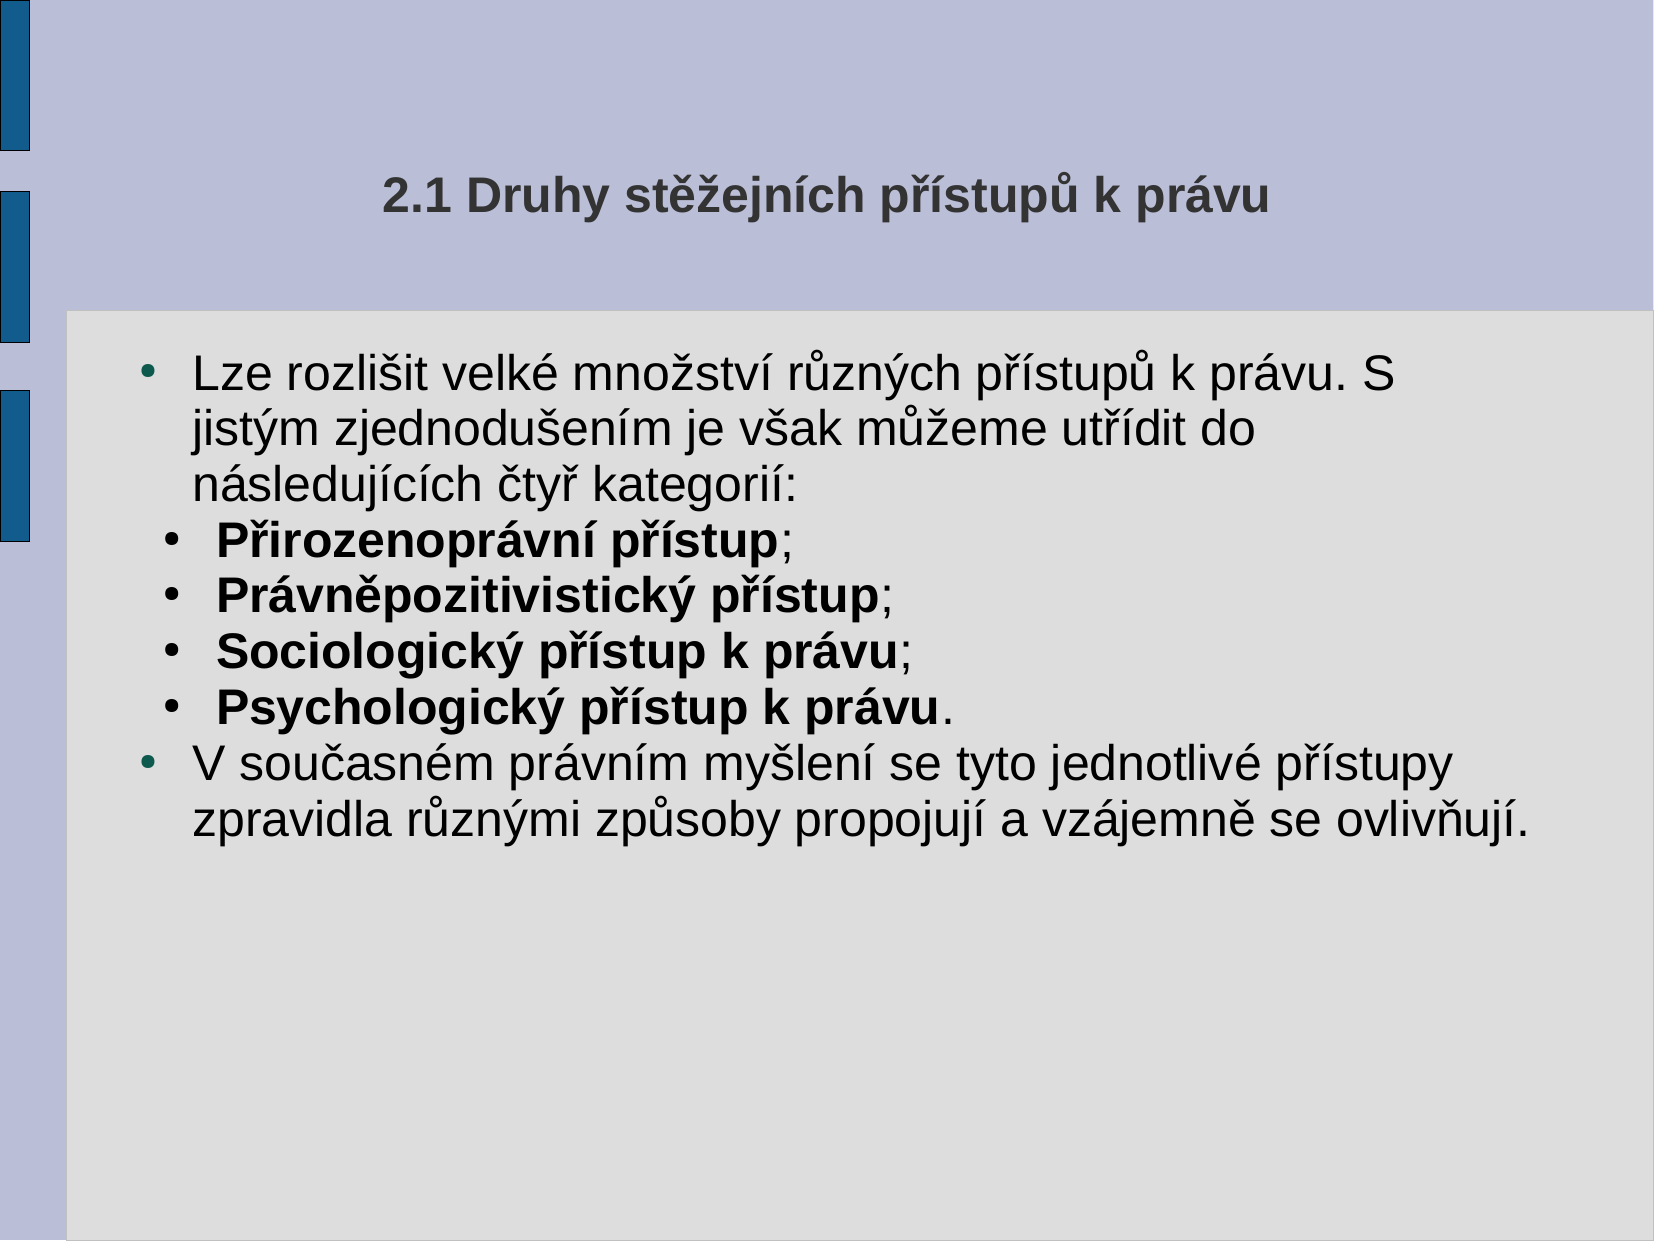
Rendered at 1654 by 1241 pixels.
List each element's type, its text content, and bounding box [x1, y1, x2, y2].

title 2.1 Druhy stěžejních přístupů k právu [121, 91, 1534, 299]
list Lze rozlišit velké množství různých přístupů k právu. S jistým zjednodušením je však můžeme utřídit do následujících čtyř kategorií: Přirozenoprávní přístup; Právněpozitivistický přístup; Sociologický přístup k právu; Psychologický přístup k právu. V současném právním myšlení se tyto jednotlivé přístupy zpravidla různými způsoby propojují a vzájemně se ovlivňují. [121, 344, 1534, 1127]
